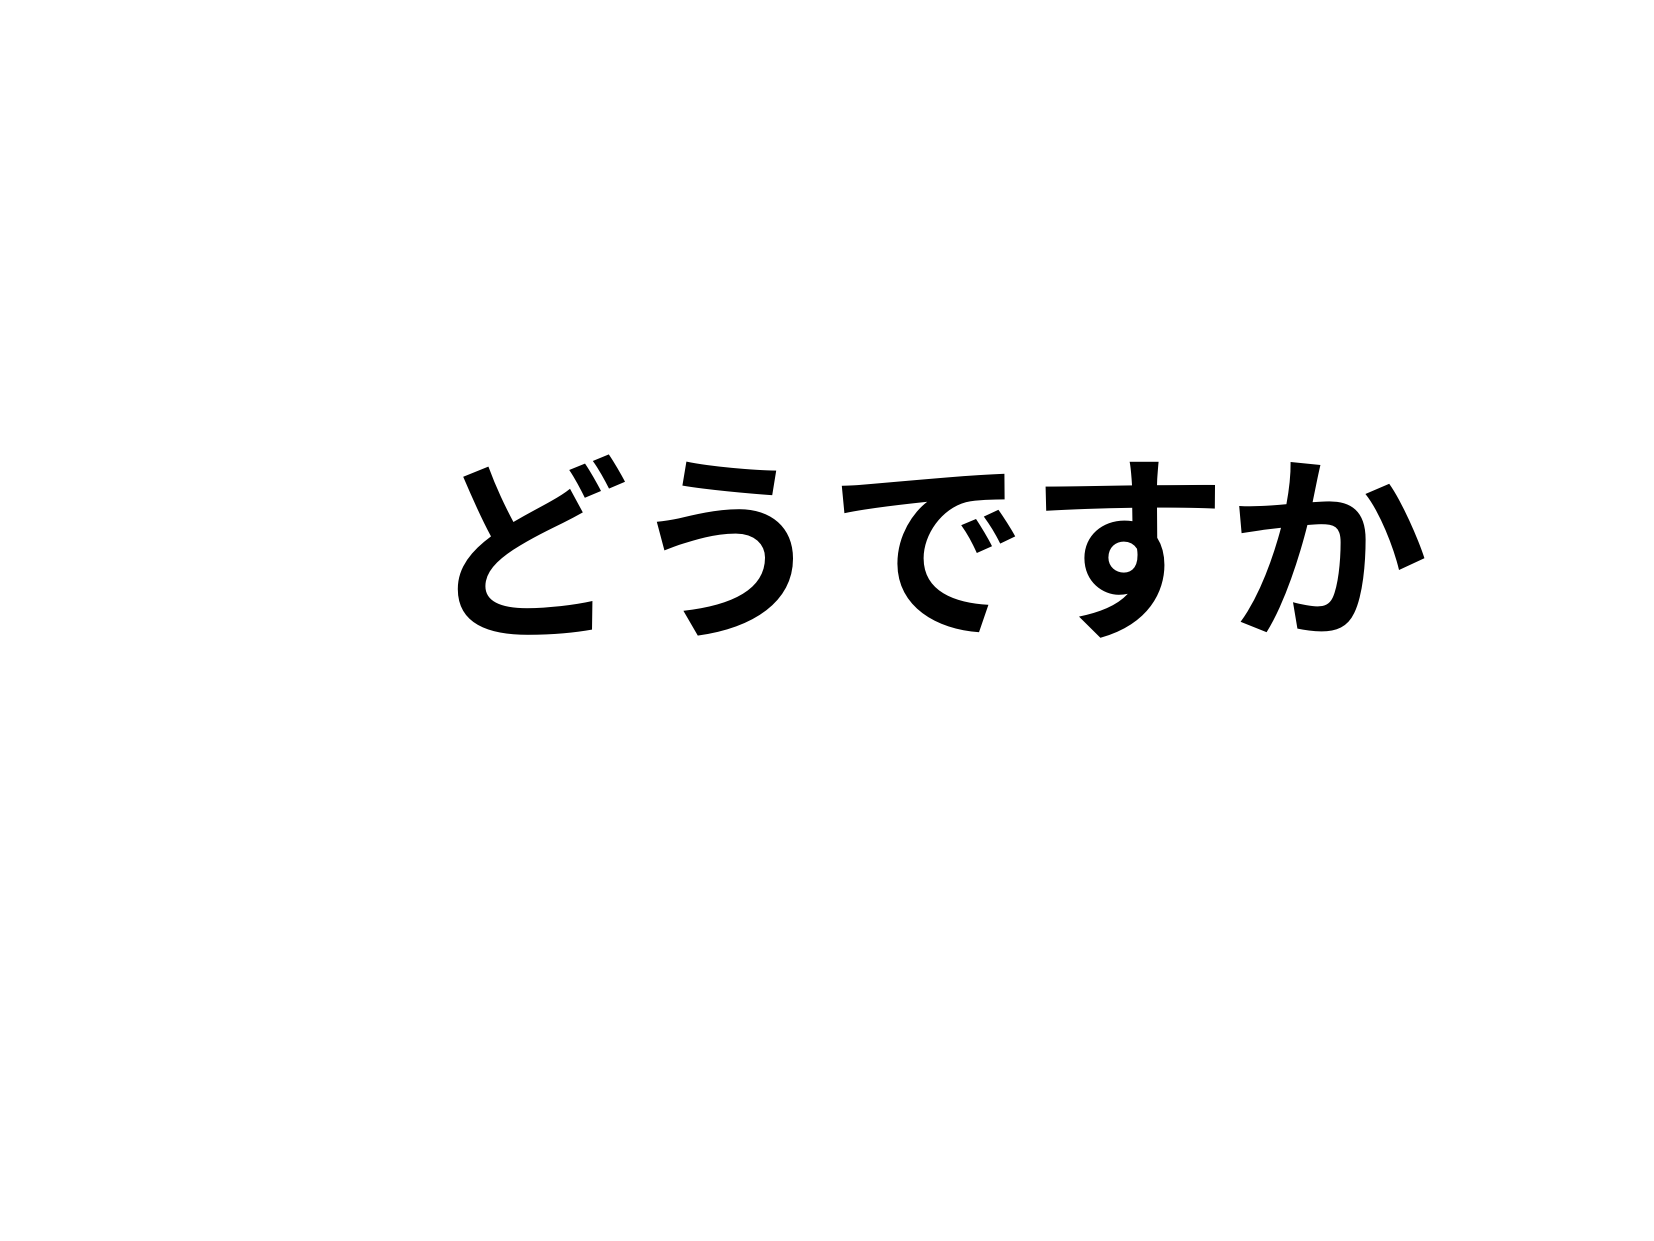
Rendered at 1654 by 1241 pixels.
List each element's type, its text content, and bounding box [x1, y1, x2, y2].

text_box どうですか [413, 383, 1285, 614]
